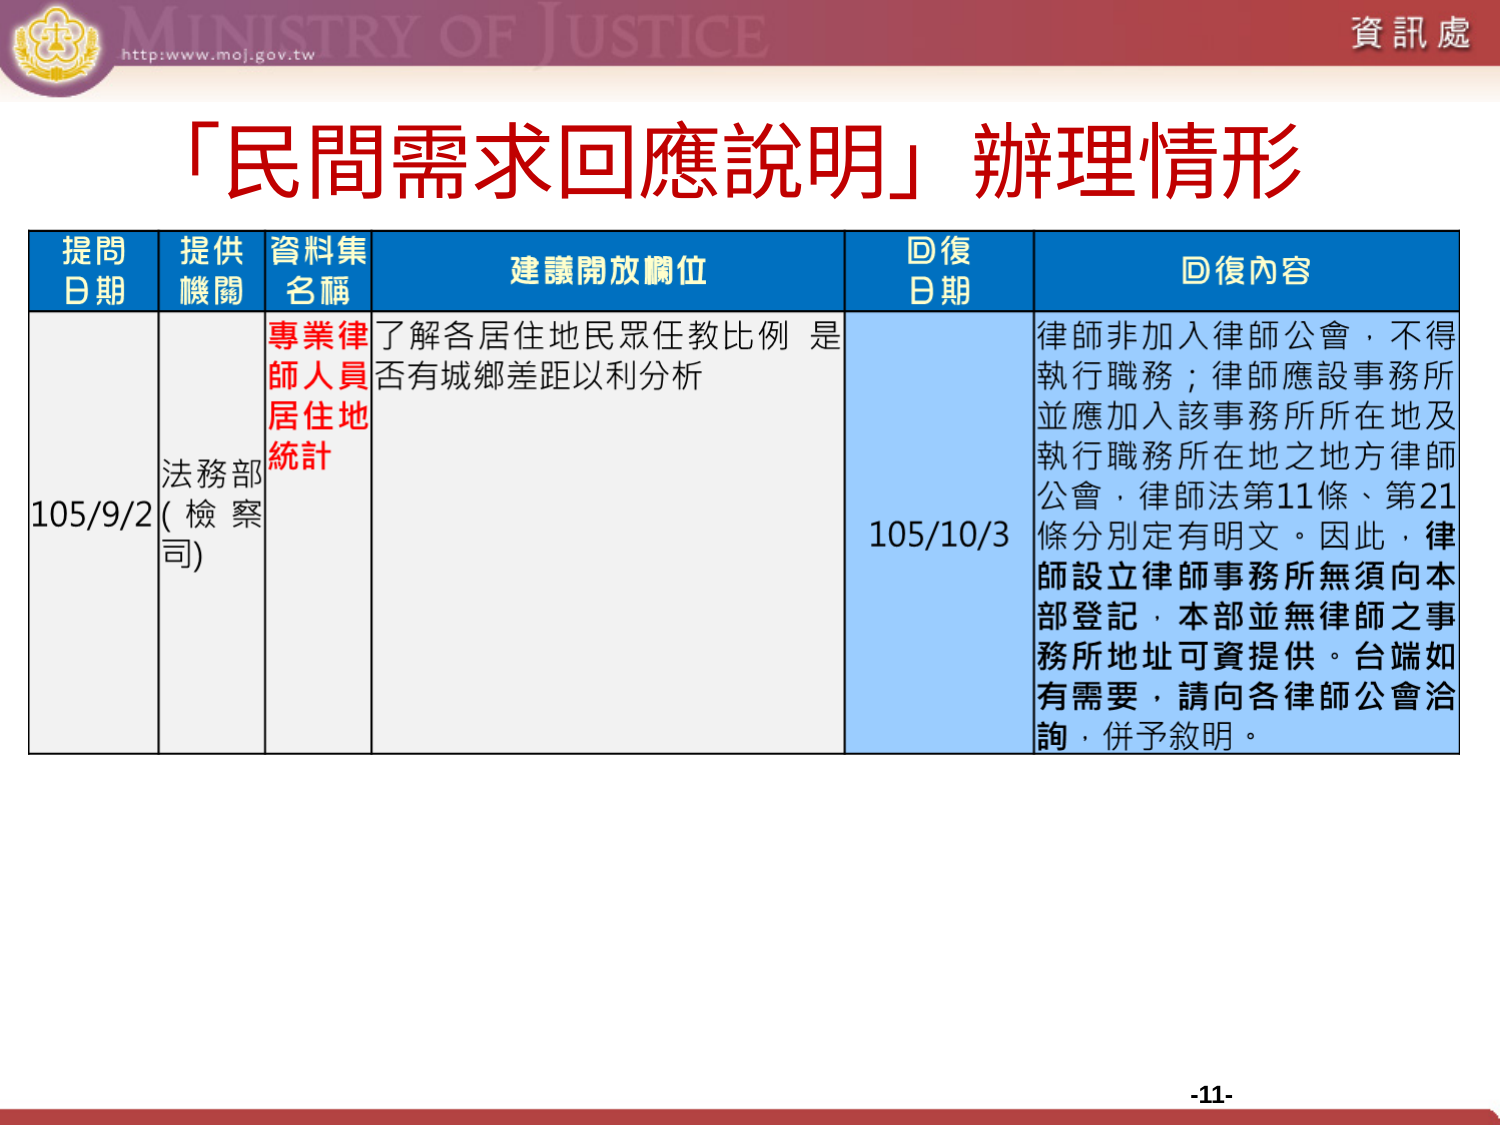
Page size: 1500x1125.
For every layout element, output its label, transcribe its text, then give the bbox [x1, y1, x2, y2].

picture [28, 220, 1460, 774]
text_box -11- [1175, 1070, 1488, 1109]
text_box 「民間需求回應說明」辦理情形 [123, 101, 1353, 218]
